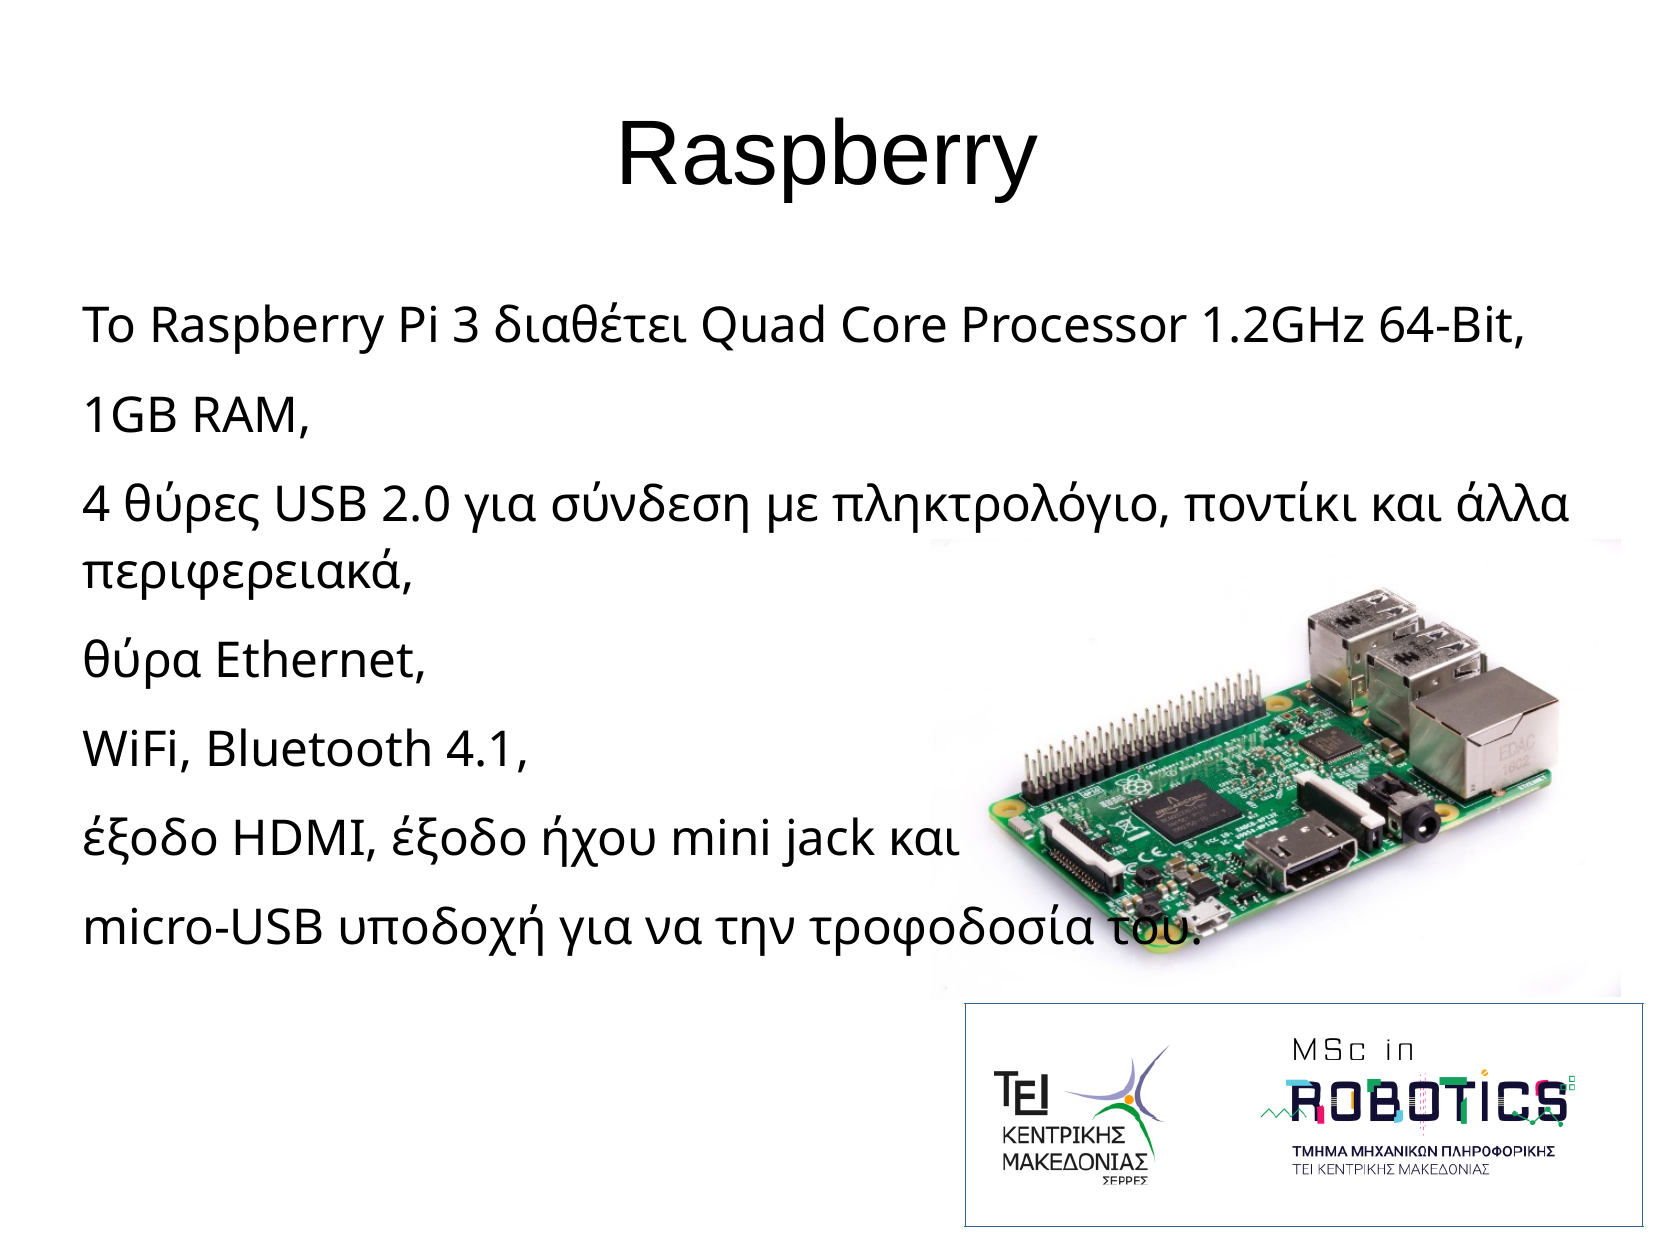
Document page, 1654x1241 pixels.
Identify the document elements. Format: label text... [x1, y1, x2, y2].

title Raspberry [82, 49, 1571, 257]
list Το Raspberry Pi 3 διαθέτει Quad Core Processor 1.2GHz 64-Bit, 1GB RAM, 4 θύρες USB 2.0 για σύνδεση με πληκτρολόγιο, ποντίκι και άλλα περιφερειακά, θύρα Ethernet, WiFi, Bluetooth 4.1, έξοδο HDMI, έξοδο ήχου mini jack και micro-USB υποδοχή για να την τροφοδοσία του. [82, 290, 1571, 1010]
picture [960, 539, 1648, 1230]
